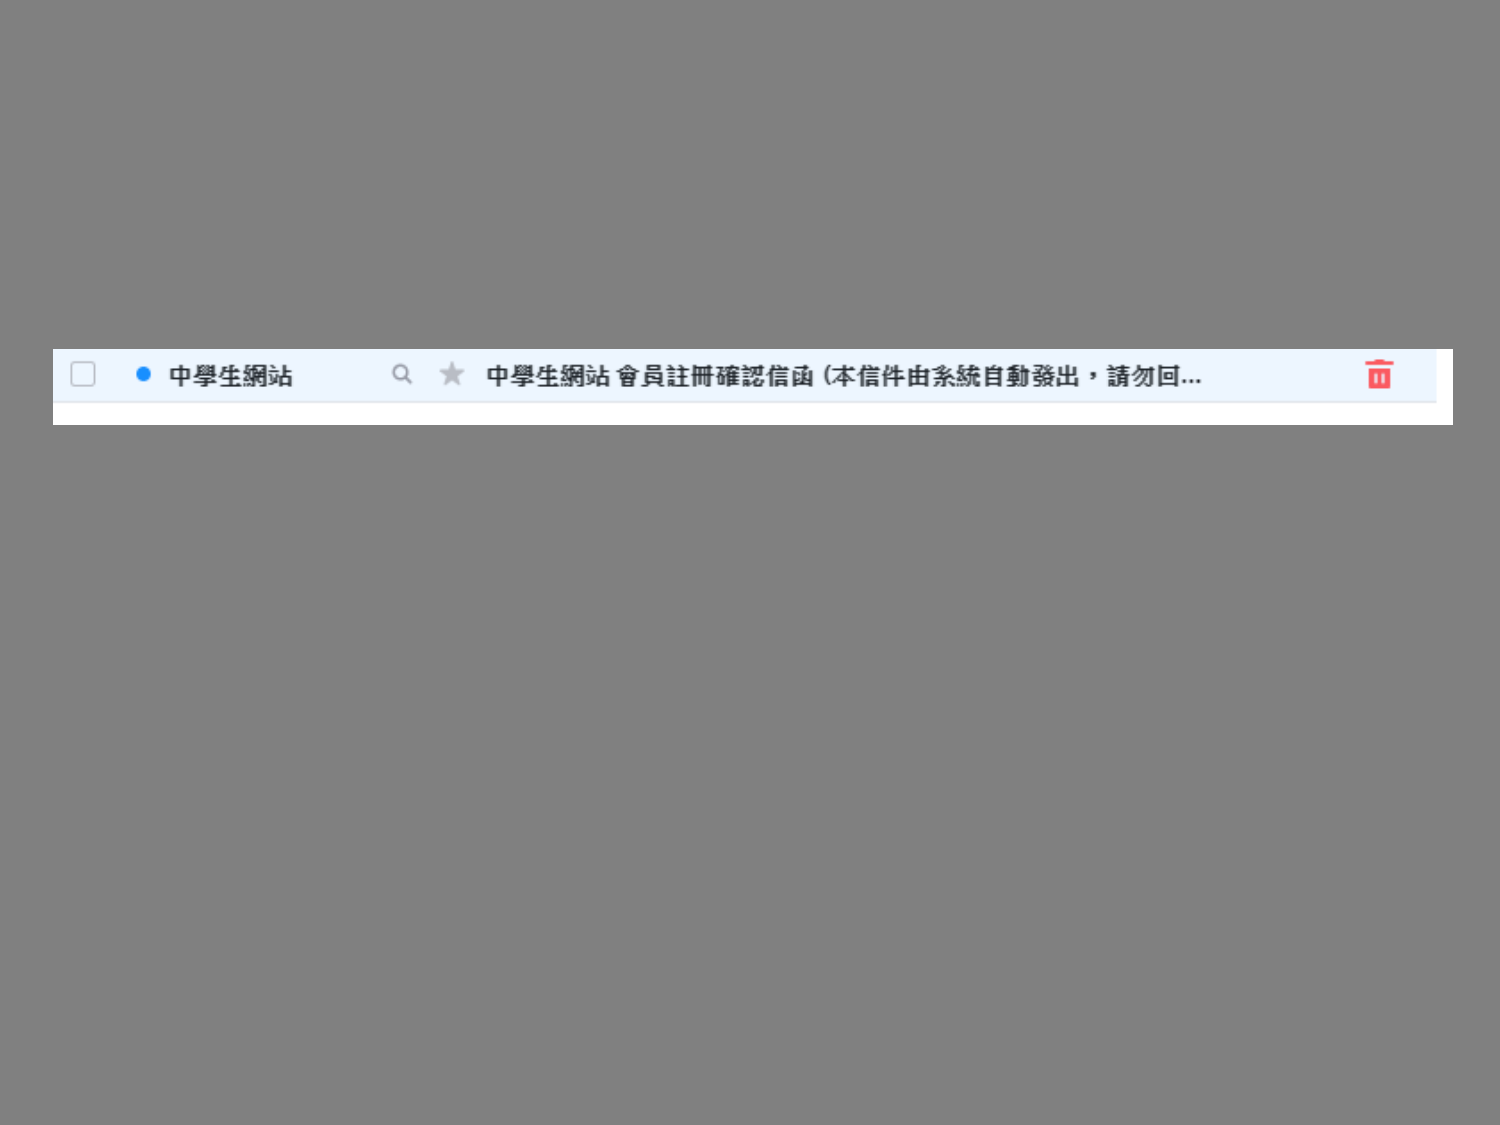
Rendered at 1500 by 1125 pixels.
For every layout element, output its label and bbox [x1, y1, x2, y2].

picture [53, 349, 1453, 426]
